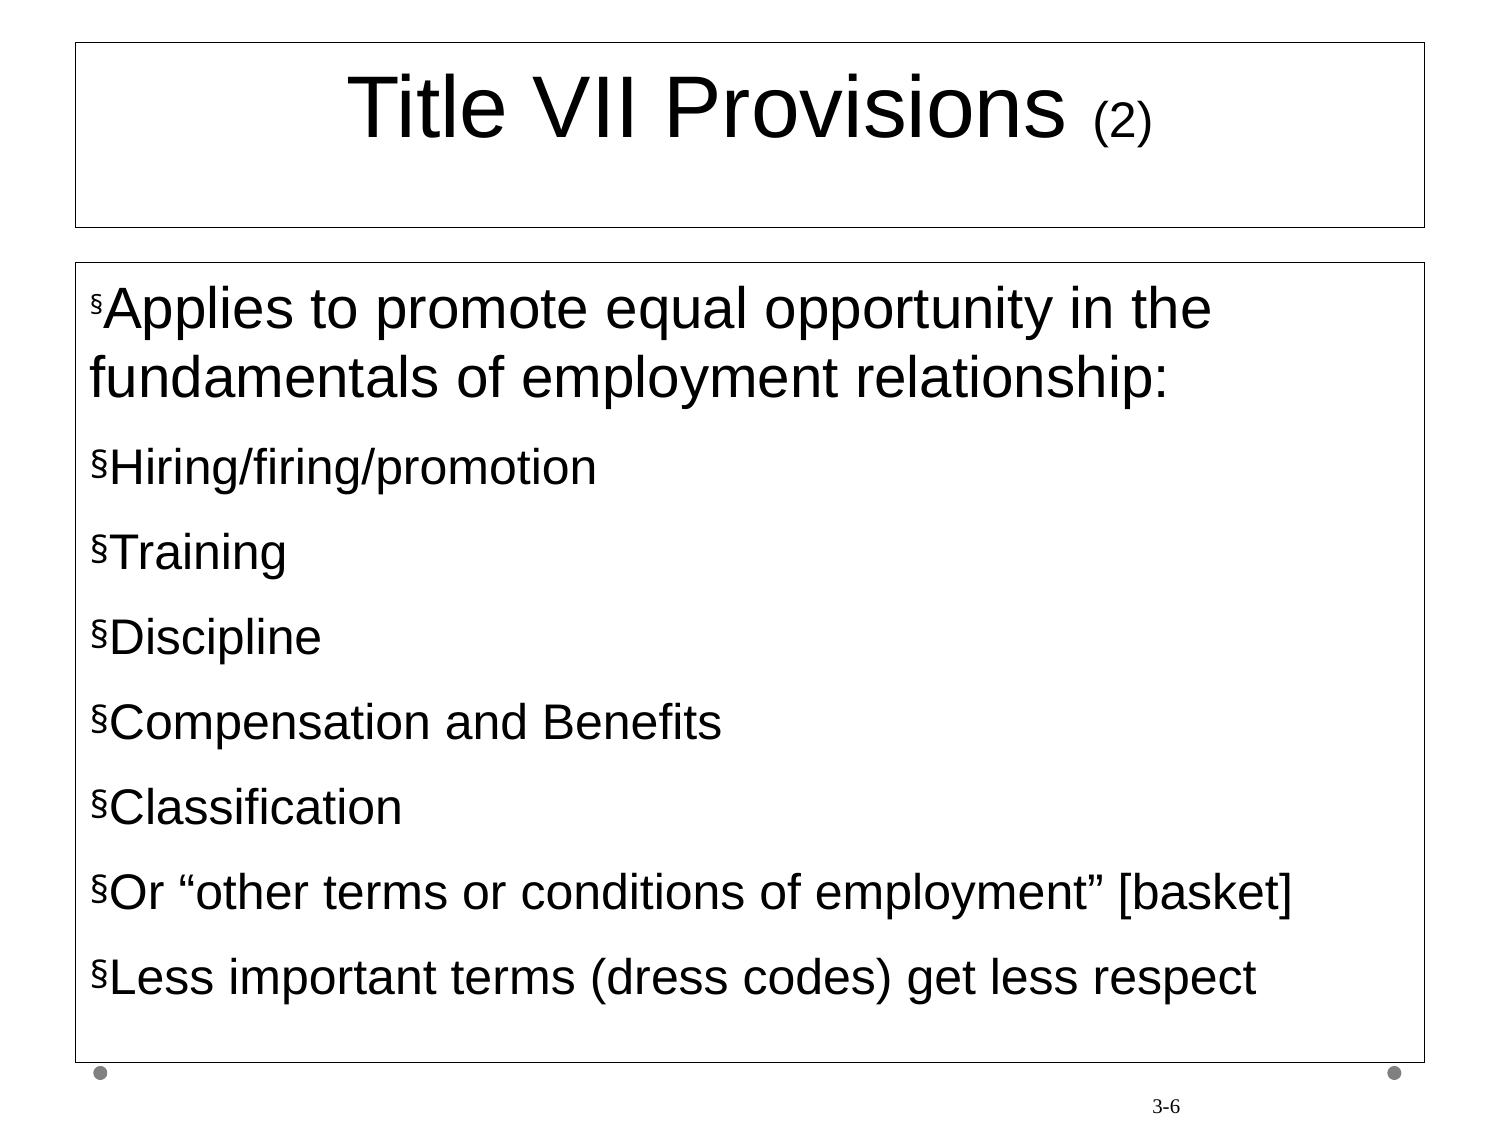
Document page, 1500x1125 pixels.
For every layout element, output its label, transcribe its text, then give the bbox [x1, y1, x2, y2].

list Applies to promote equal opportunity in the fundamentals of employment relationship: Hiring/firing/promotion Training Discipline Compensation and Benefits Classification Or “other terms or conditions of employment” [basket] Less important terms (dress codes) get less respect [75, 262, 1425, 1063]
title Title VII Provisions (2) [75, 42, 1425, 228]
